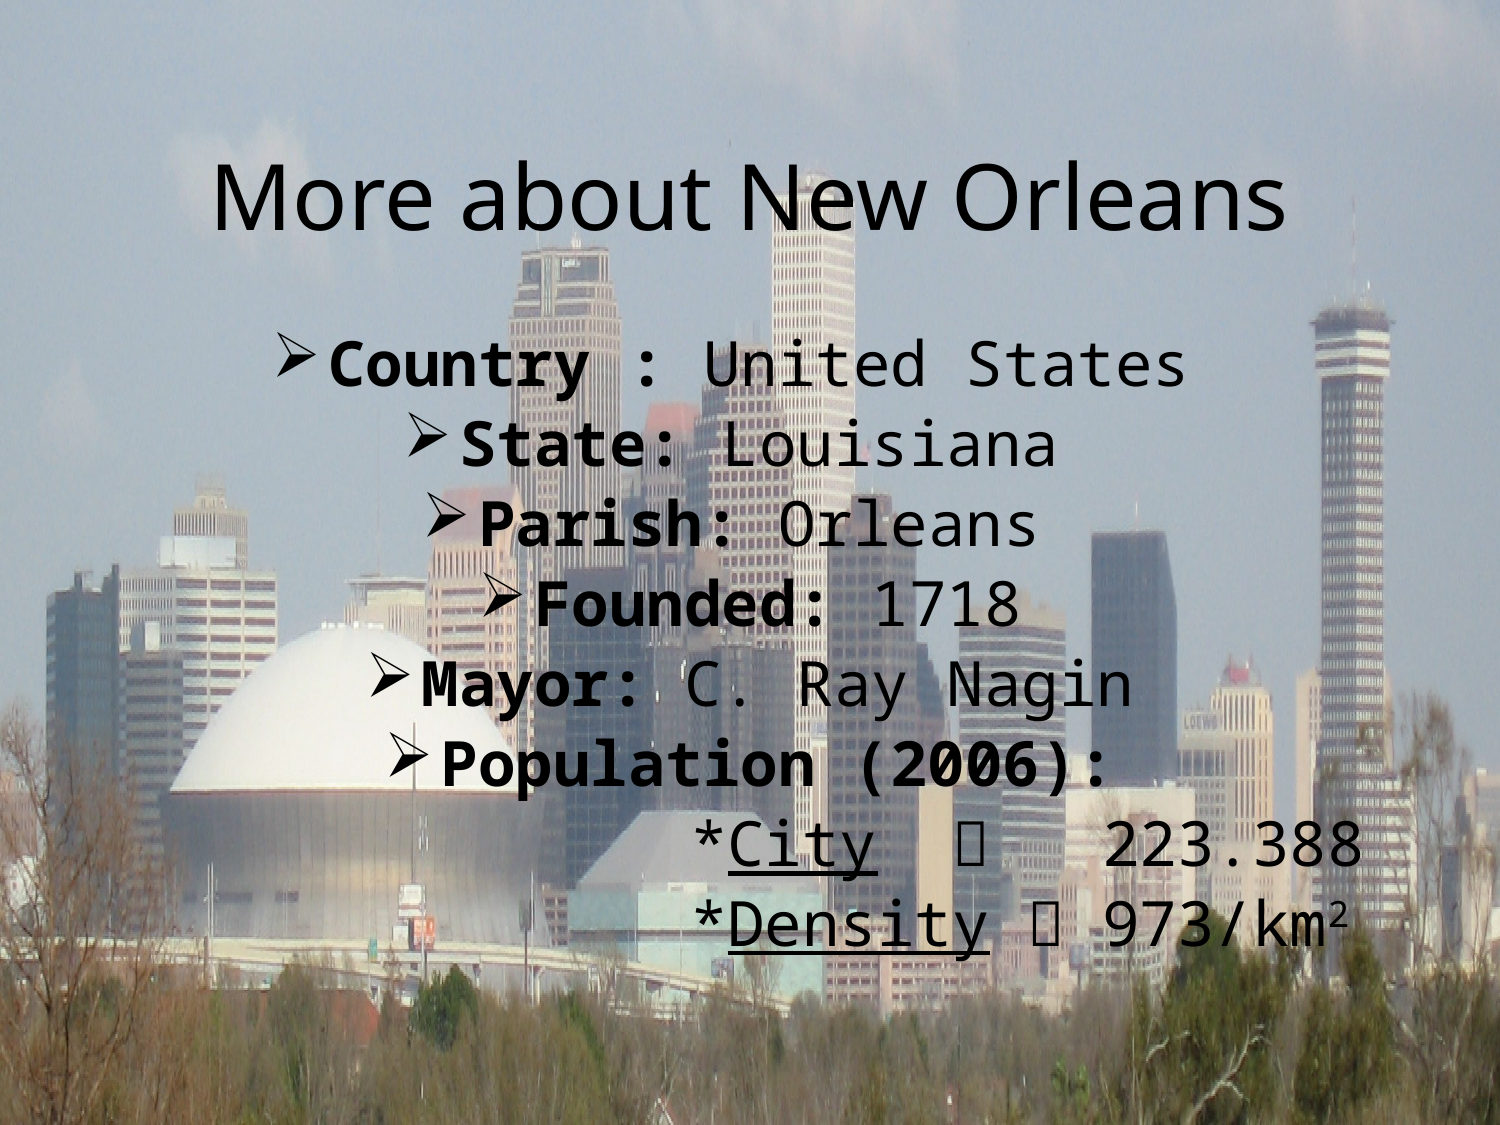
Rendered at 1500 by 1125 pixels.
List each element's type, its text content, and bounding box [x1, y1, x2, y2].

list Country : United States State: Louisiana Parish: Orleans Founded: 1718 Mayor: C. Ray Nagin Population (2006): *City  223.388 *Density  973/km2 [112, 324, 1388, 1000]
picture [0, 0, 1500, 1125]
title More about New Orleans [112, 99, 1388, 288]
